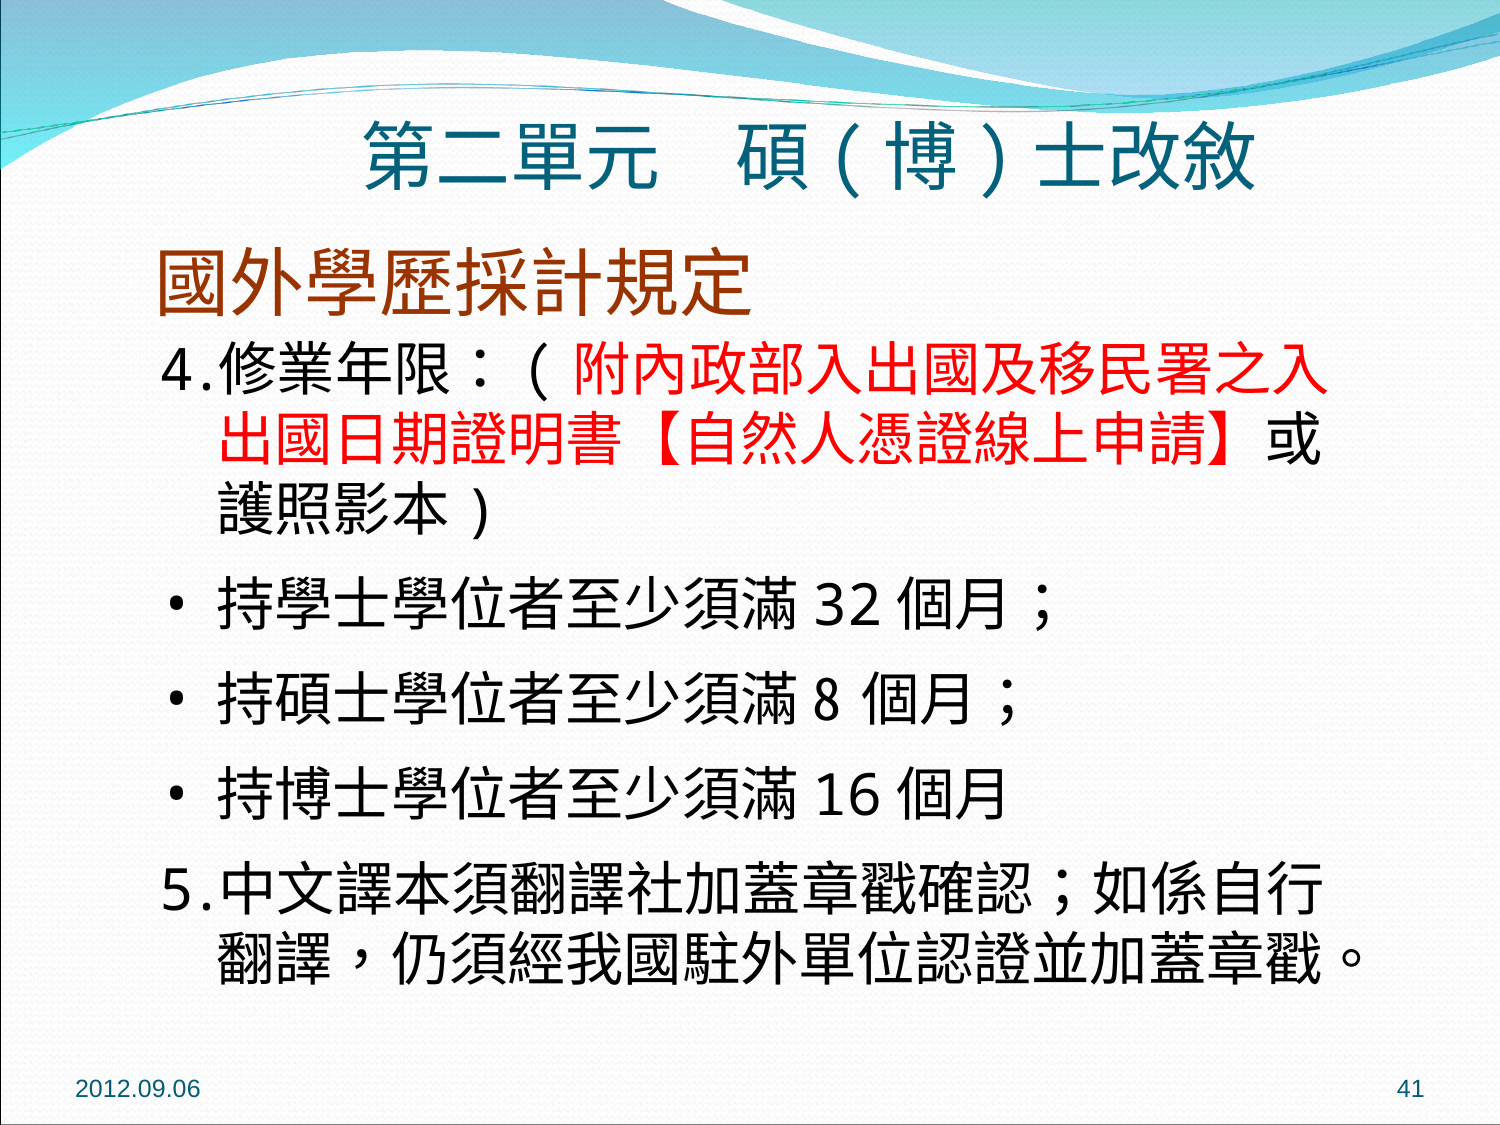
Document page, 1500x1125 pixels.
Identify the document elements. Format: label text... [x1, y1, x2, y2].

text_box 第二單元 碩(博)士改敘 [171, 49, 1447, 200]
text_box <number> [1299, 1042, 1426, 1103]
text_box 2012.09.06 [74, 1042, 426, 1103]
title 國外學歷採計規定 [0, 220, 938, 326]
text_box 修業年限：(附內政部入出國及移民署之入出國日期證明書【自然人憑證線上申請】或護照影本) 持學士學位者至少須滿32個月； 持碩士學位者至少須滿8個月； 持博士學位者至少須滿16個月 中文譯本須翻譯社加蓋章戳確認；如係自行翻譯，仍須經我國駐外單位認證並加蓋章戳。 [70, 324, 1395, 1000]
picture [0, 0, 1500, 1125]
